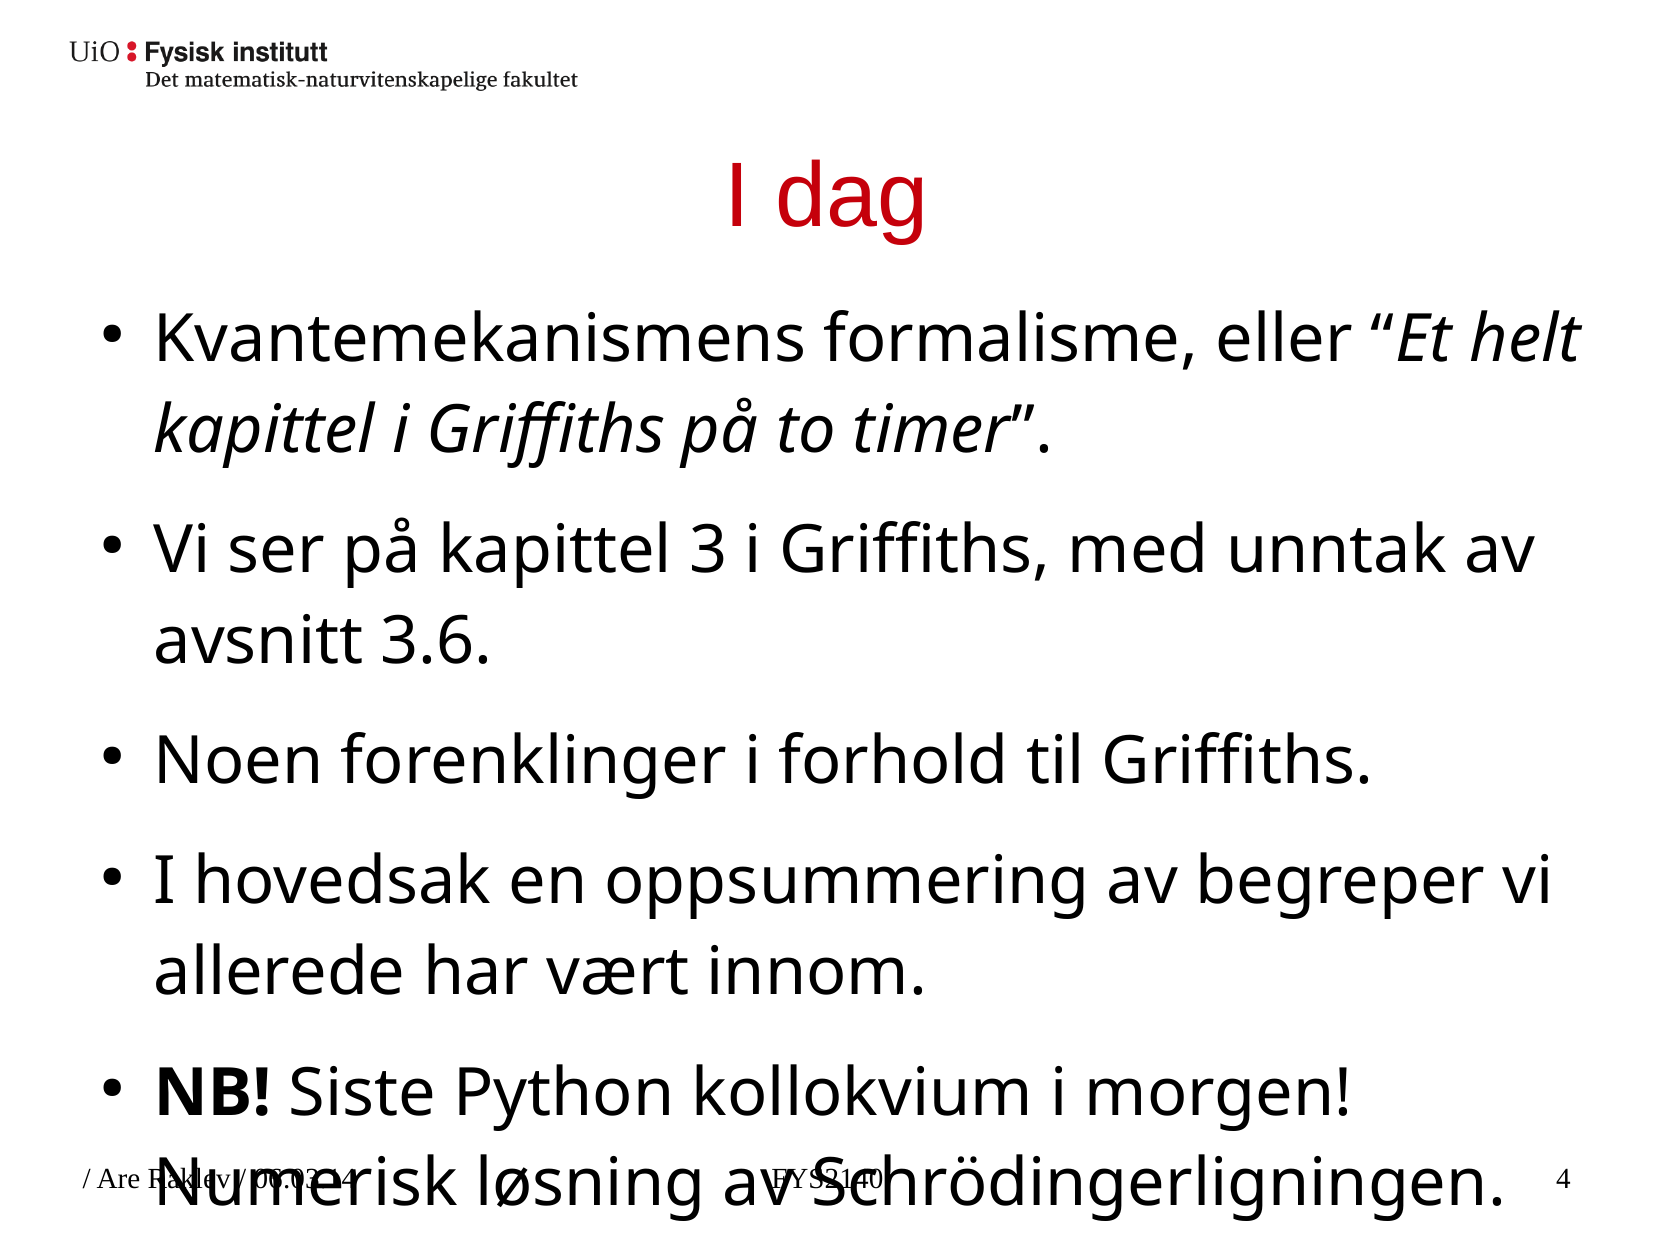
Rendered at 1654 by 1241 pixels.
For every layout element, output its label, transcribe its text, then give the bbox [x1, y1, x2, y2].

title I dag [82, 90, 1571, 290]
picture [68, 37, 581, 93]
list Kvantemekanismens formalisme, eller “Et helt kapittel i Griffiths på to timer”. Vi ser på kapittel 3 i Griffiths, med unntak av avsnitt 3.6. Noen forenklinger i forhold til Griffiths. I hovedsak en oppsummering av begreper vi allerede har vært innom. NB! Siste Python kollokvium i morgen! Numerisk løsning av Schrödingerligningen. [82, 290, 1613, 1094]
